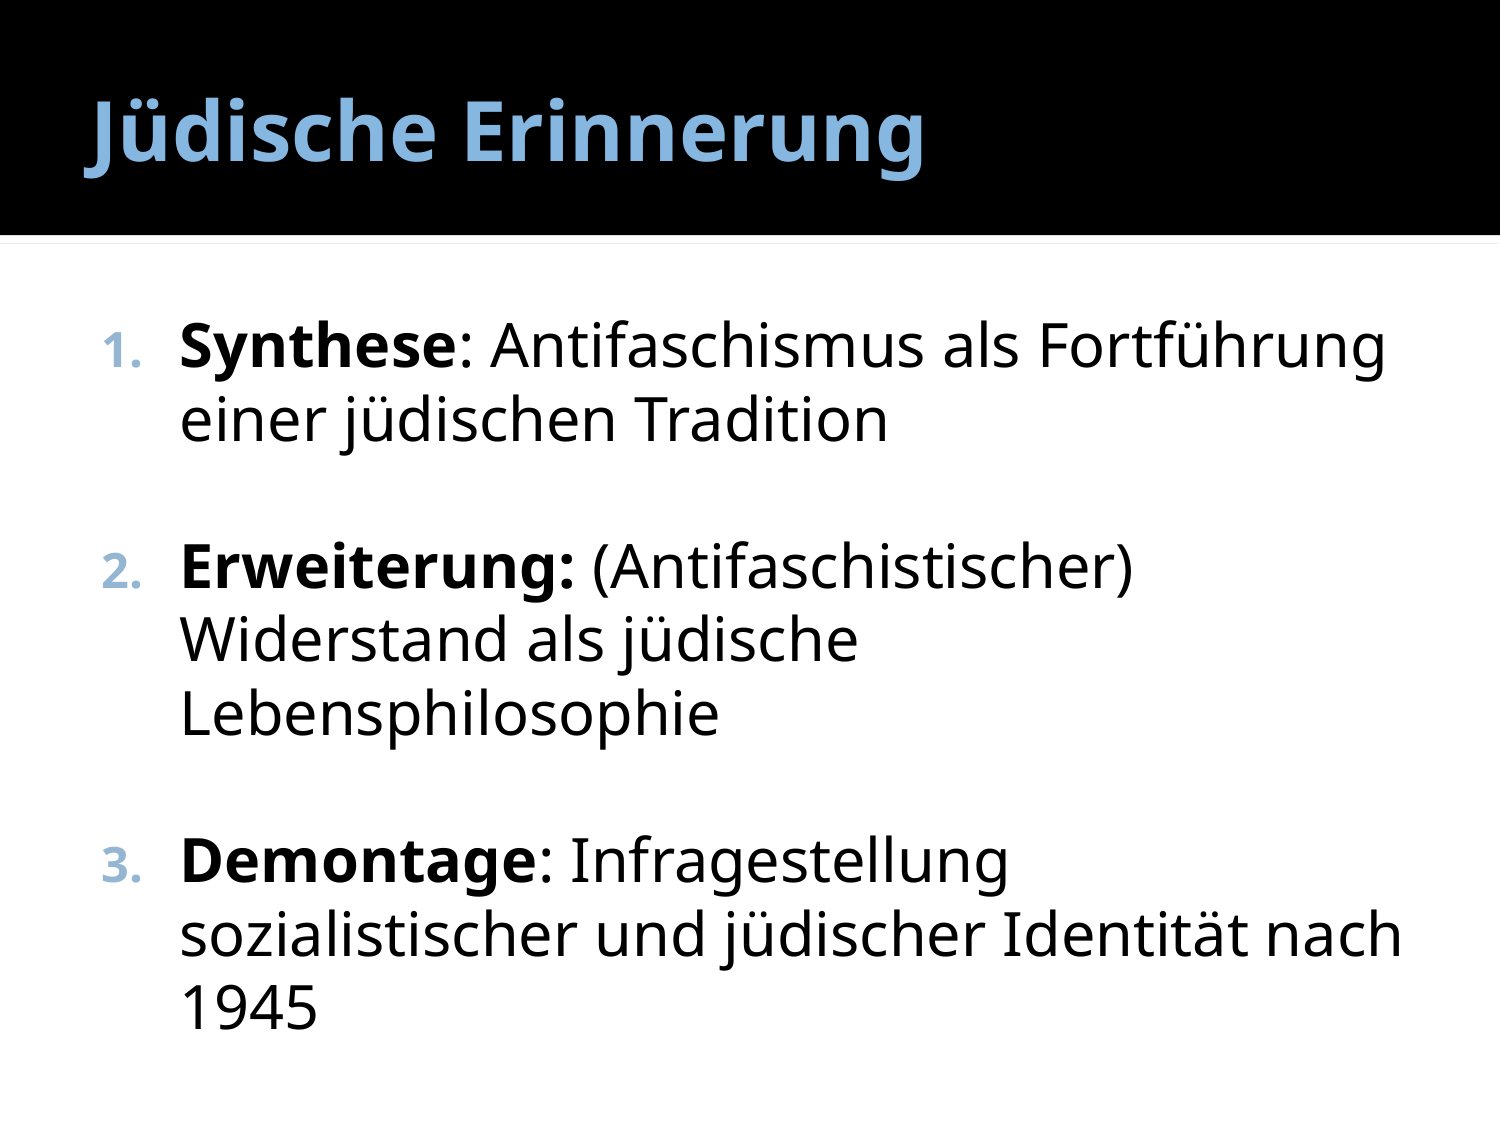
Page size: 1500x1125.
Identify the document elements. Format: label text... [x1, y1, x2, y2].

list Synthese: Antifaschismus als Fortführung einer jüdischen Tradition Erweiterung: (Antifaschistischer) Widerstand als jüdische Lebensphilosophie Demontage: Infragestellung sozialistischer und jüdischer Identität nach 1945 [75, 291, 1425, 1050]
title Jüdische Erinnerung [75, 25, 1425, 231]
